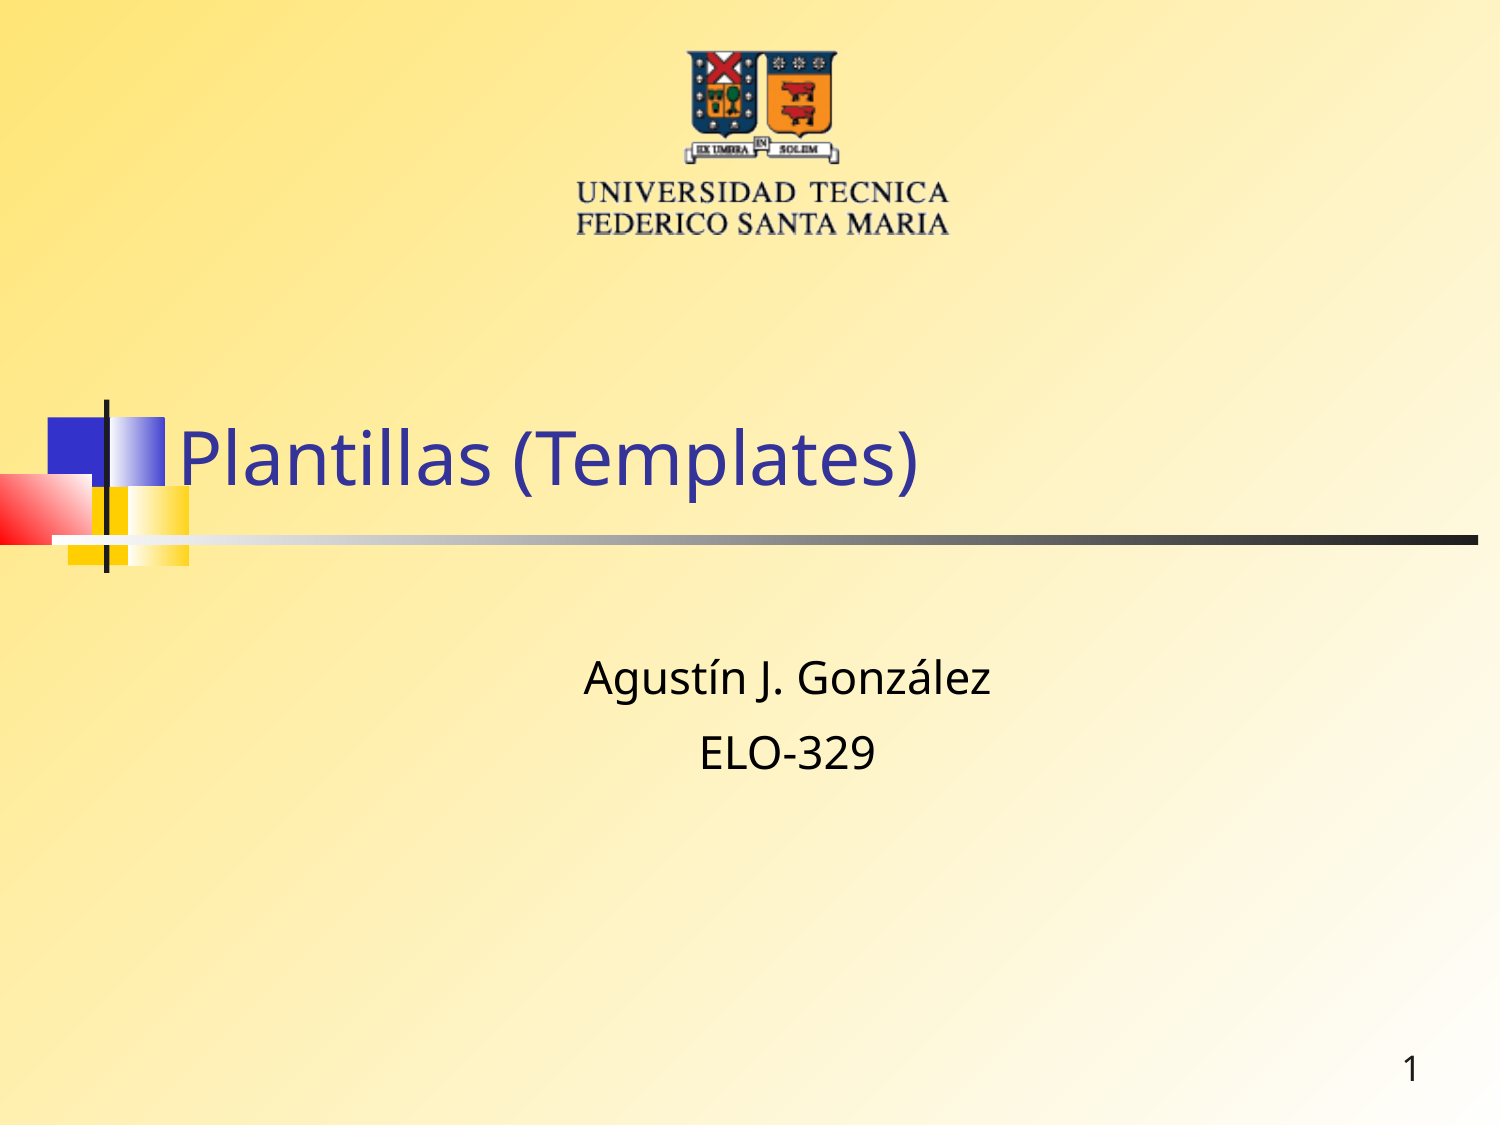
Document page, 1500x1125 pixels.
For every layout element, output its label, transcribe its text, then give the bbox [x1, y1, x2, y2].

picture [575, 50, 951, 235]
title Plantillas (Templates)‏ [162, 274, 1438, 516]
subtitle Agustín J. González ELO-329 [225, 637, 1276, 926]
